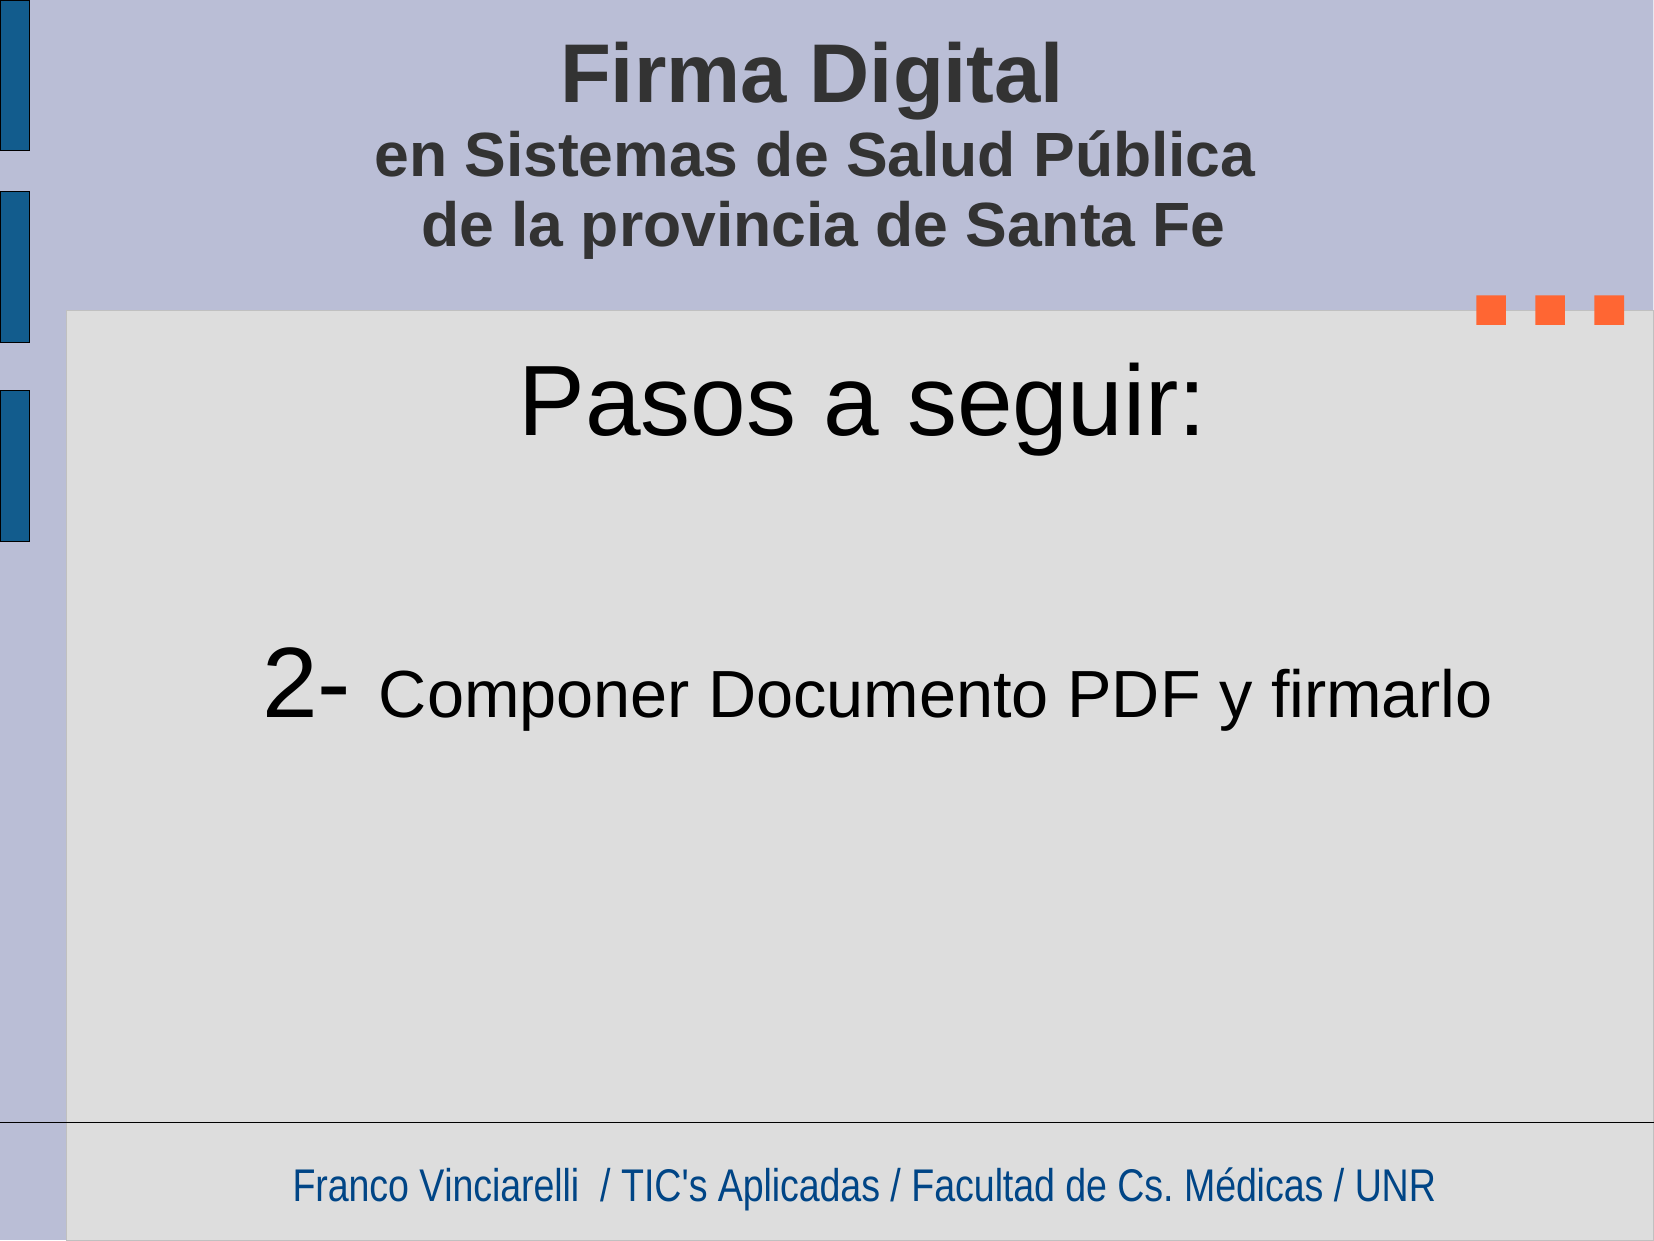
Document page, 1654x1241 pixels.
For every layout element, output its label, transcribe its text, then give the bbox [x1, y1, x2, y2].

text_box [1476, 295, 1506, 325]
text_box [1535, 295, 1565, 325]
list Pasos a seguir: 2- Componer Documento PDF y firmarlo [121, 344, 1534, 1122]
list Pasos a seguir: 2- Componer Documento PDF y firmarlo [121, 1123, 1534, 1127]
text_box [1594, 295, 1625, 325]
text_box Franco Vinciarelli / TIC's Aplicadas / Facultad de Cs. Médicas / UNR [292, 1158, 1447, 1211]
title Firma Digital en Sistemas de Salud Pública de la provincia de Santa Fe [118, 26, 1531, 260]
